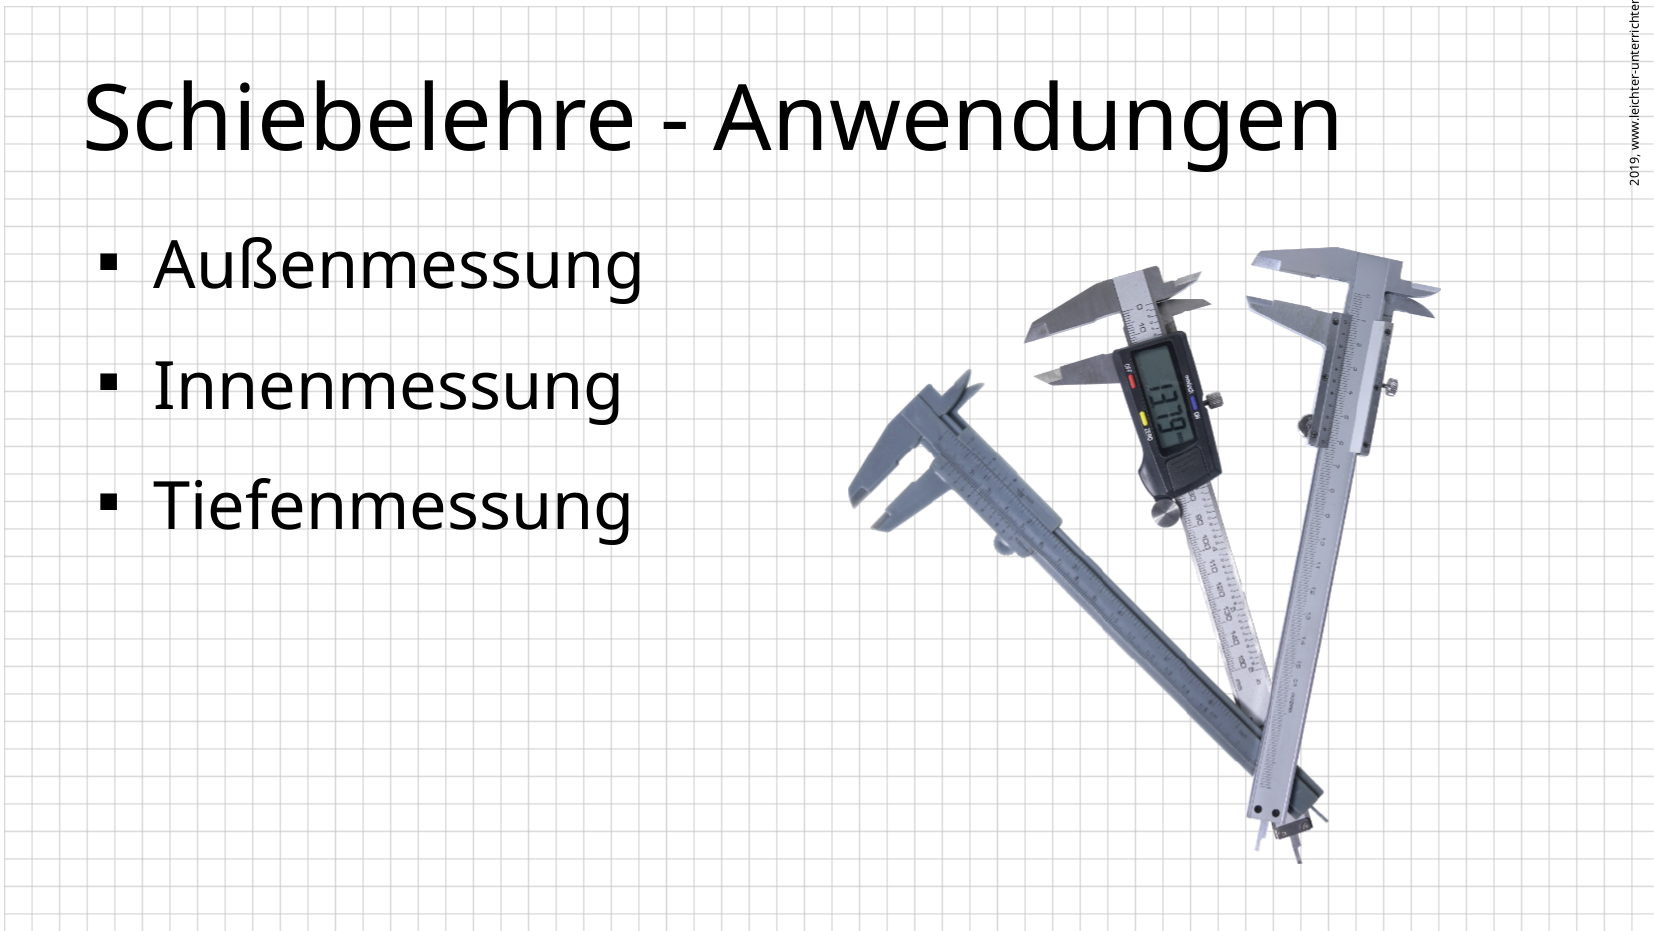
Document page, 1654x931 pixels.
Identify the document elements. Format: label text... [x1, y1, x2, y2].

title Schiebelehre - Anwendungen [82, 37, 1571, 193]
picture [848, 247, 1441, 864]
list Außenmessung Innenmessung Tiefenmessung [82, 217, 1571, 758]
